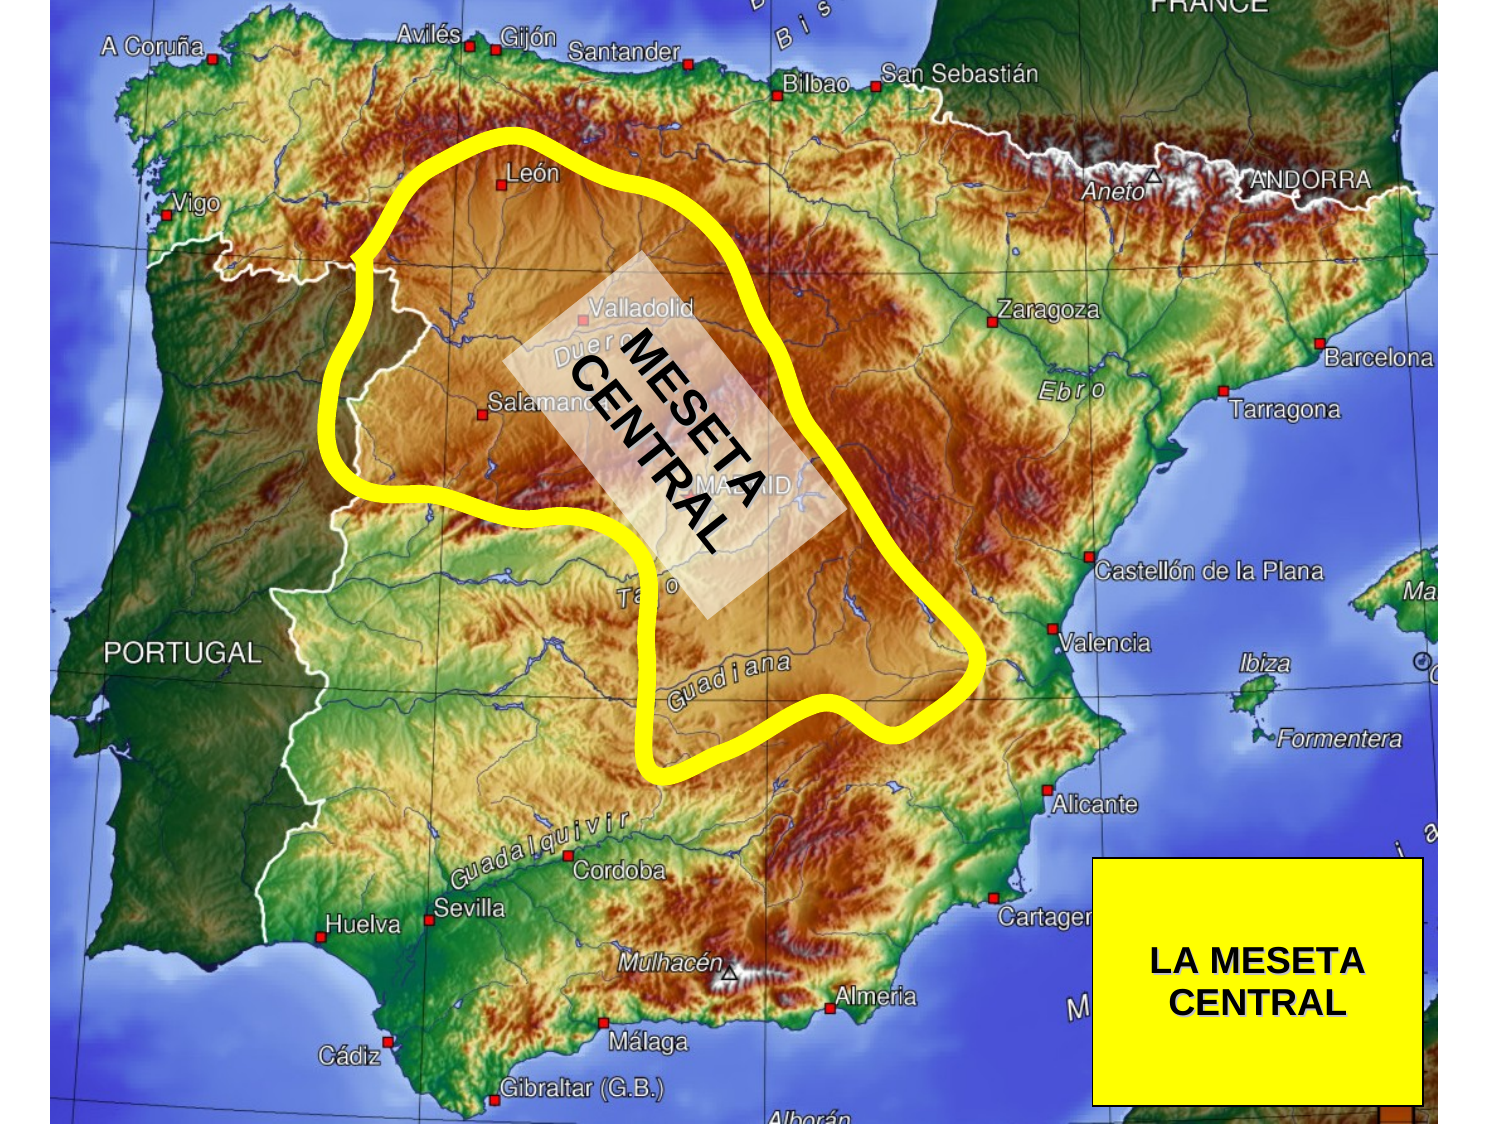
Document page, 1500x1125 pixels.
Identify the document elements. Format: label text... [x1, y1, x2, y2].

text_box LA MESETA CENTRAL [1092, 857, 1424, 1106]
picture [50, 0, 1438, 1124]
text_box MESETA CENTRAL [501, 249, 848, 621]
